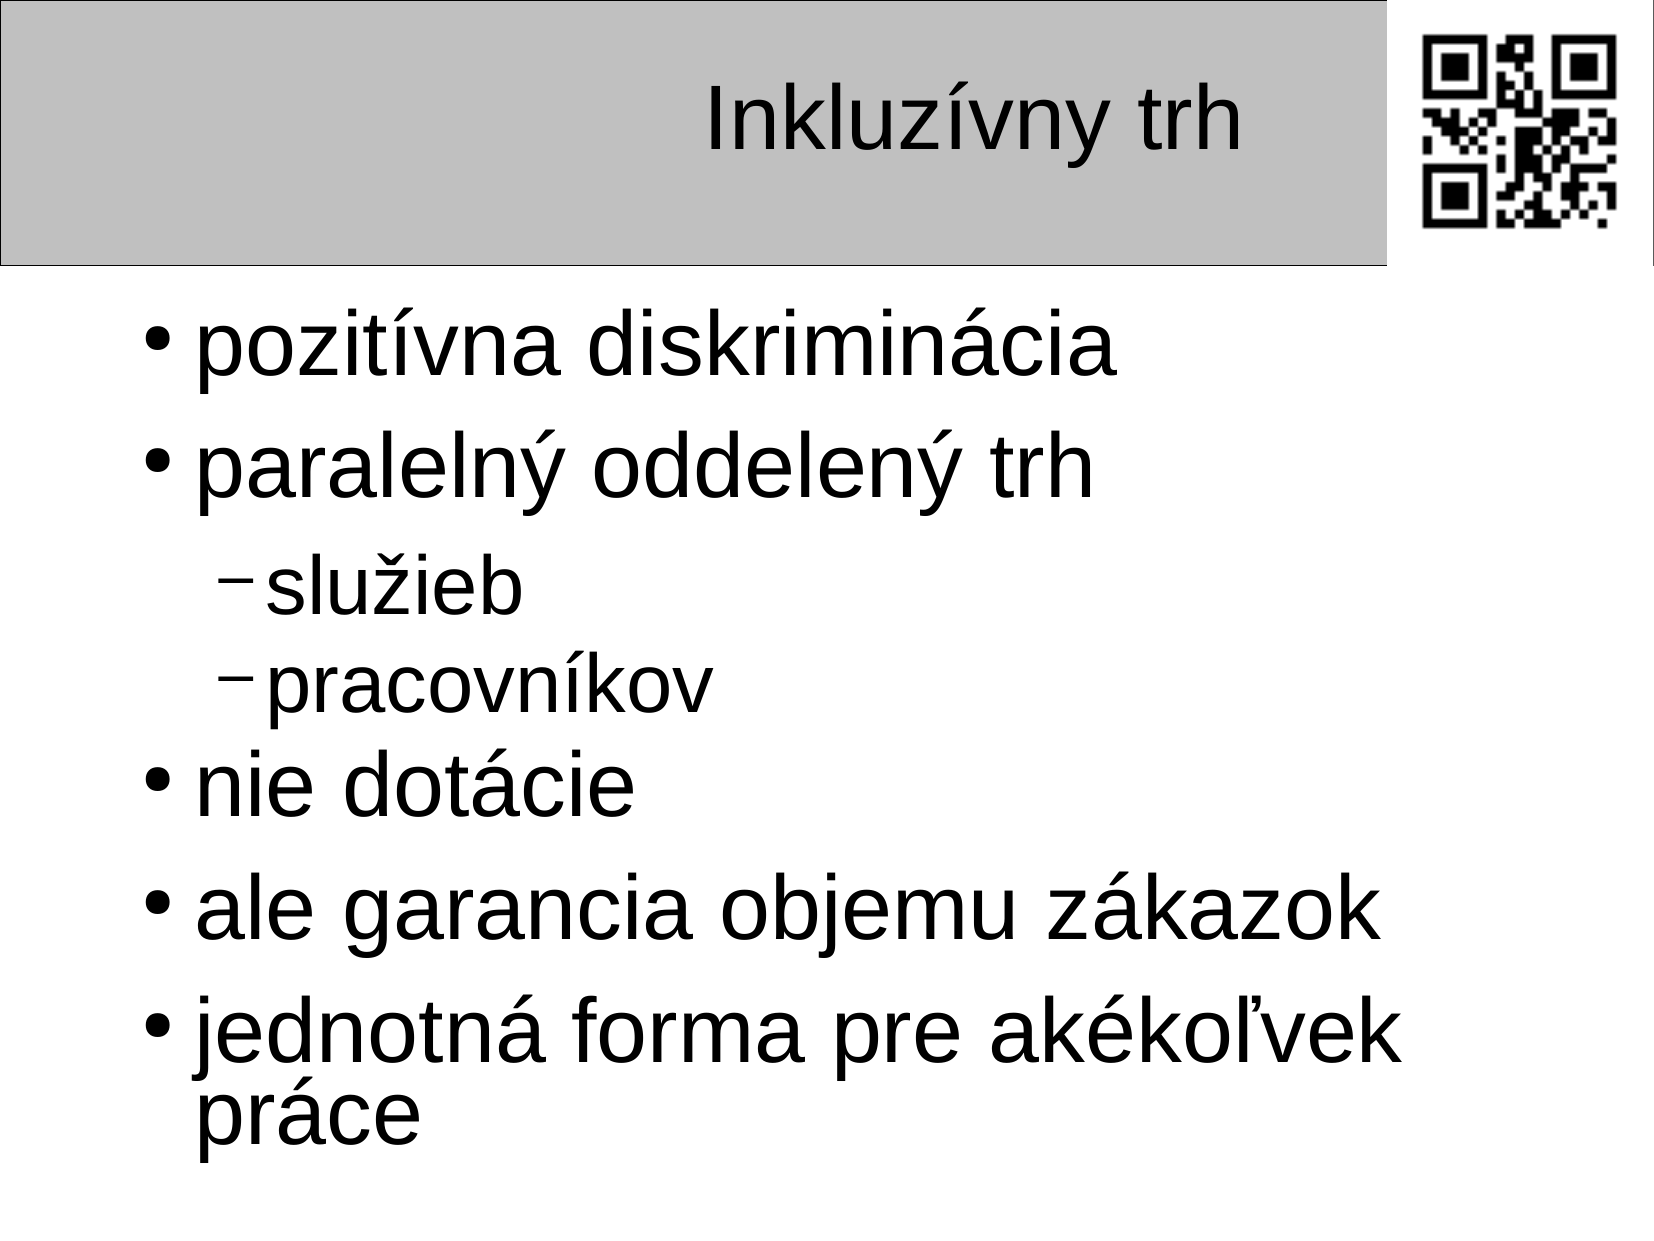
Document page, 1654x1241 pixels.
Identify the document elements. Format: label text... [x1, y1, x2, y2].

list pozitívna diskriminácia paralelný oddelený trh služieb pracovníkov nie dotácie ale garancia objemu zákazok jednotná forma pre akékoľvek práce [124, 309, 1654, 1182]
picture [1387, 0, 1654, 266]
title Inkluzívny trh [472, 29, 1387, 222]
